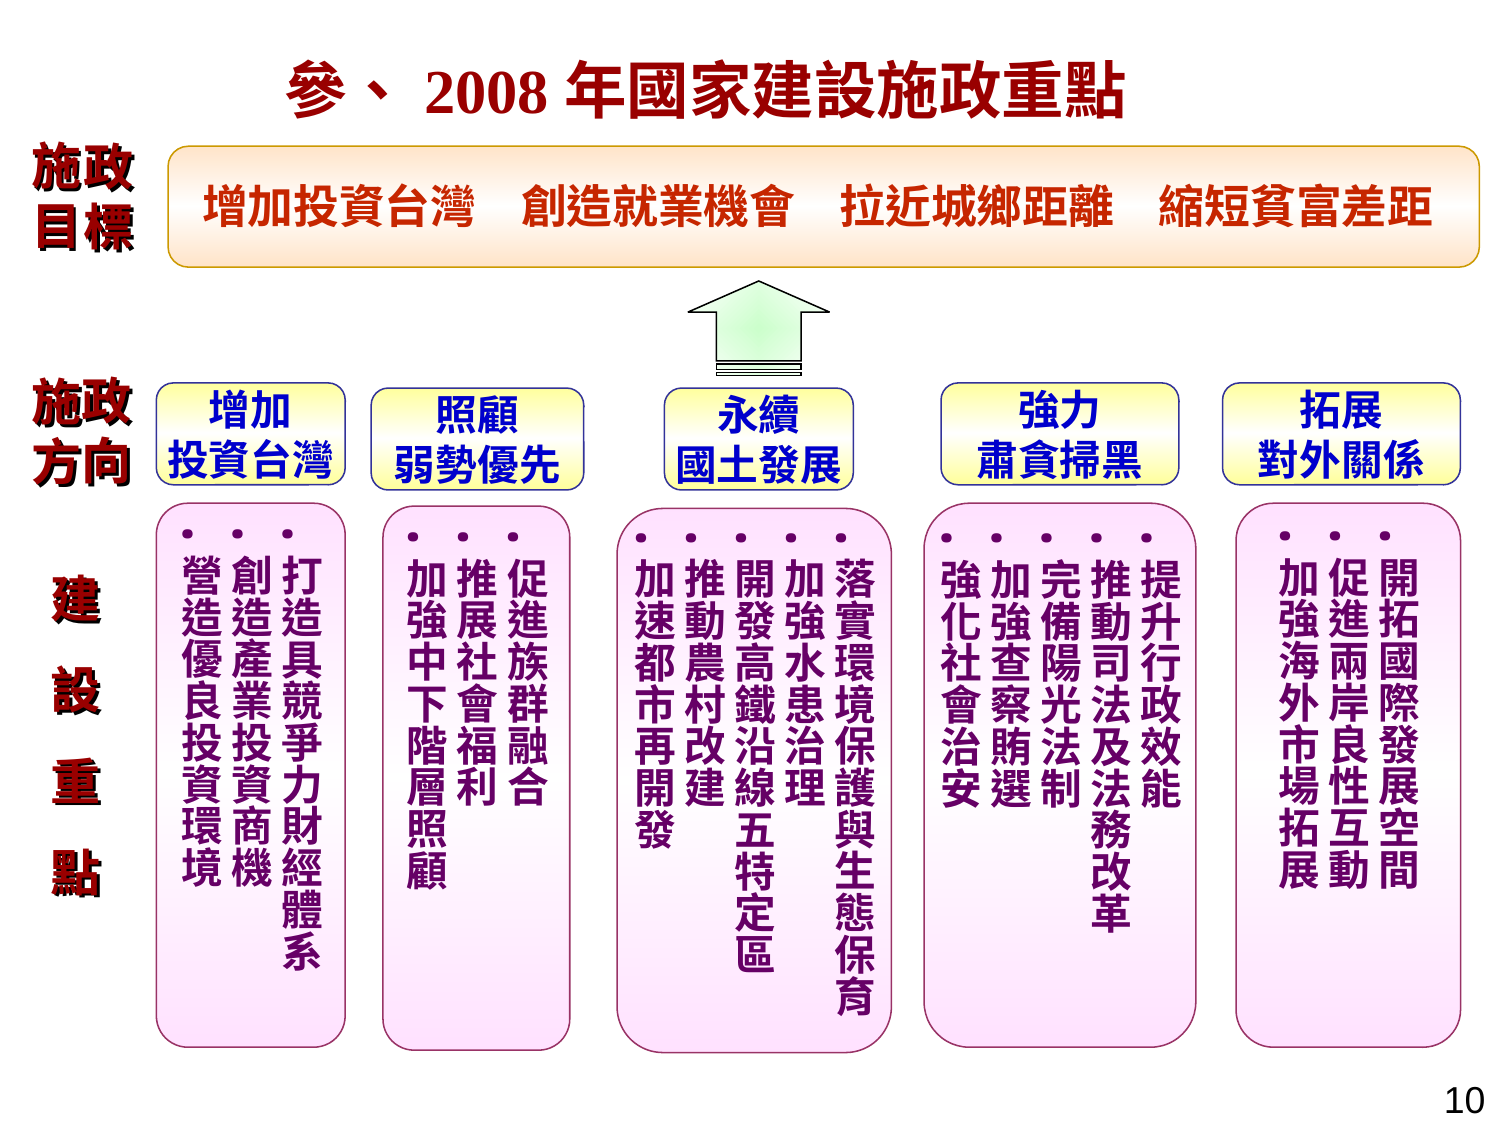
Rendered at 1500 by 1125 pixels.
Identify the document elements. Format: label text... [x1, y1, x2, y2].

text_box 政向 [102, 403, 113, 415]
text_box 政標 [100, 231, 105, 245]
text_box 開拓國際發展空間 促進兩岸良性互動 加強海外市場拓展 [1236, 503, 1461, 1048]
text_box 打造具競爭力財經體系 創造產業投資商機 營造優良投資環境 [156, 503, 346, 1048]
text_box 拓展 對外關係 [1222, 382, 1461, 485]
text_box 建 設 重 點 [35, 559, 116, 909]
text_box 政標 [69, 127, 150, 264]
text_box 照顧 弱勢優先 [371, 388, 584, 490]
text_box [687, 280, 830, 361]
text_box 參、2008年國家建設施政重點 [269, 43, 1196, 134]
text_box 10 [1429, 1068, 1500, 1125]
text_box 永續 國土發展 [664, 388, 854, 490]
text_box 施方 [16, 362, 97, 499]
text_box 創造就業機會 [510, 161, 806, 250]
text_box 施目 [16, 126, 97, 263]
text_box 增加 投資台灣 [156, 382, 346, 485]
text_box 縮短貧富差距 [1148, 161, 1444, 250]
text_box [168, 146, 1480, 268]
text_box 促進族群融合 推展社會福利 加強中下階層照顧 [382, 506, 570, 1051]
text_box 增加投資台灣 [191, 161, 488, 250]
text_box 政向 [66, 361, 147, 498]
text_box 政標 [100, 220, 106, 229]
text_box 政標 [104, 169, 115, 181]
text_box 強力 肅貪掃黑 [941, 382, 1179, 485]
text_box 提升行政效能 推動司法及法務改革 完備陽光法制 加強查察賄選 強化社會治安 [924, 503, 1196, 1048]
text_box 落實環境保護與生態保育 加強水患治理 開發高鐵沿線五特定區 推動農村改建 加速都市再開發 [617, 508, 892, 1053]
text_box 拉近城鄉距離 [829, 161, 1125, 250]
text_box [716, 364, 801, 370]
